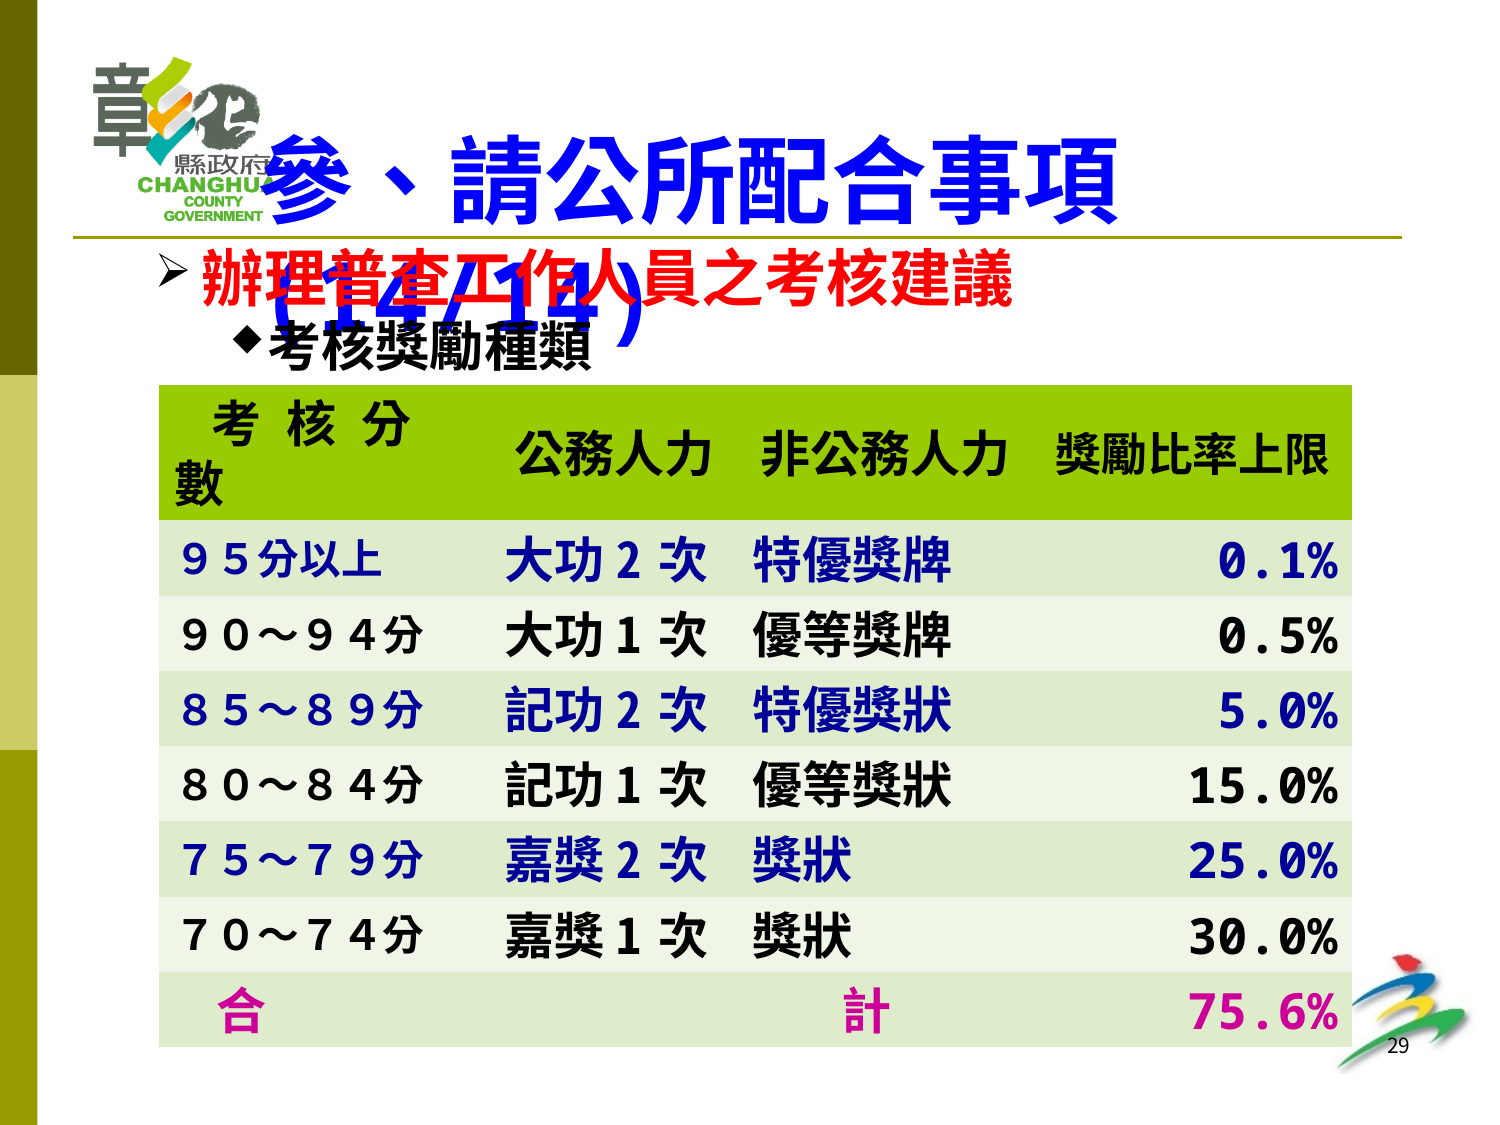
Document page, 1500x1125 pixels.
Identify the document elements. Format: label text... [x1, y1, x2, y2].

picture [57, 42, 313, 235]
table_cell 大功1次 [490, 596, 738, 671]
table_header 公務人力 [490, 385, 738, 520]
table_header 獎勵比率上限 [1033, 385, 1352, 520]
table_cell 嘉獎2次 [490, 821, 738, 897]
table_cell 15.0% [1033, 746, 1352, 821]
table_cell ９５分以上 [159, 520, 490, 596]
table_cell 優等獎狀 [738, 746, 1033, 821]
title 參、請公所配合事項(14/14) [242, 113, 1442, 247]
table_cell 優等獎牌 [738, 596, 1033, 671]
table_cell 特優獎牌 [738, 520, 1033, 596]
table_cell ８０～８４分 [159, 746, 490, 821]
table_cell 合 計 [159, 972, 1033, 1047]
table_cell 75.6% [1033, 972, 1352, 1047]
table_header 考 核 分 數 [159, 385, 490, 520]
table_cell 記功1次 [490, 746, 738, 821]
table_cell 0.1% [1033, 520, 1352, 596]
list 辦理普查工作人員之考核建議 考核獎勵種類 [64, 231, 1436, 1102]
table_cell 嘉獎1次 [490, 897, 738, 972]
table_cell ７０～７４分 [159, 897, 490, 972]
table_cell ９０～９４分 [159, 596, 490, 671]
table_cell 25.0% [1033, 821, 1352, 897]
table_cell ８５～８９分 [159, 671, 490, 746]
table_cell 5.0% [1033, 671, 1352, 746]
table_cell 30.0% [1033, 897, 1352, 972]
table_cell 特優獎狀 [738, 671, 1033, 746]
table_header 非公務人力 [738, 385, 1033, 520]
table_cell 0.5% [1033, 596, 1352, 671]
table_cell 記功2次 [490, 671, 738, 746]
table_cell 大功2次 [490, 520, 738, 596]
table_cell 獎狀 [738, 821, 1033, 897]
table_cell 獎狀 [738, 897, 1033, 972]
picture [1436, 934, 1477, 1074]
table_cell ７５～７９分 [159, 821, 490, 897]
